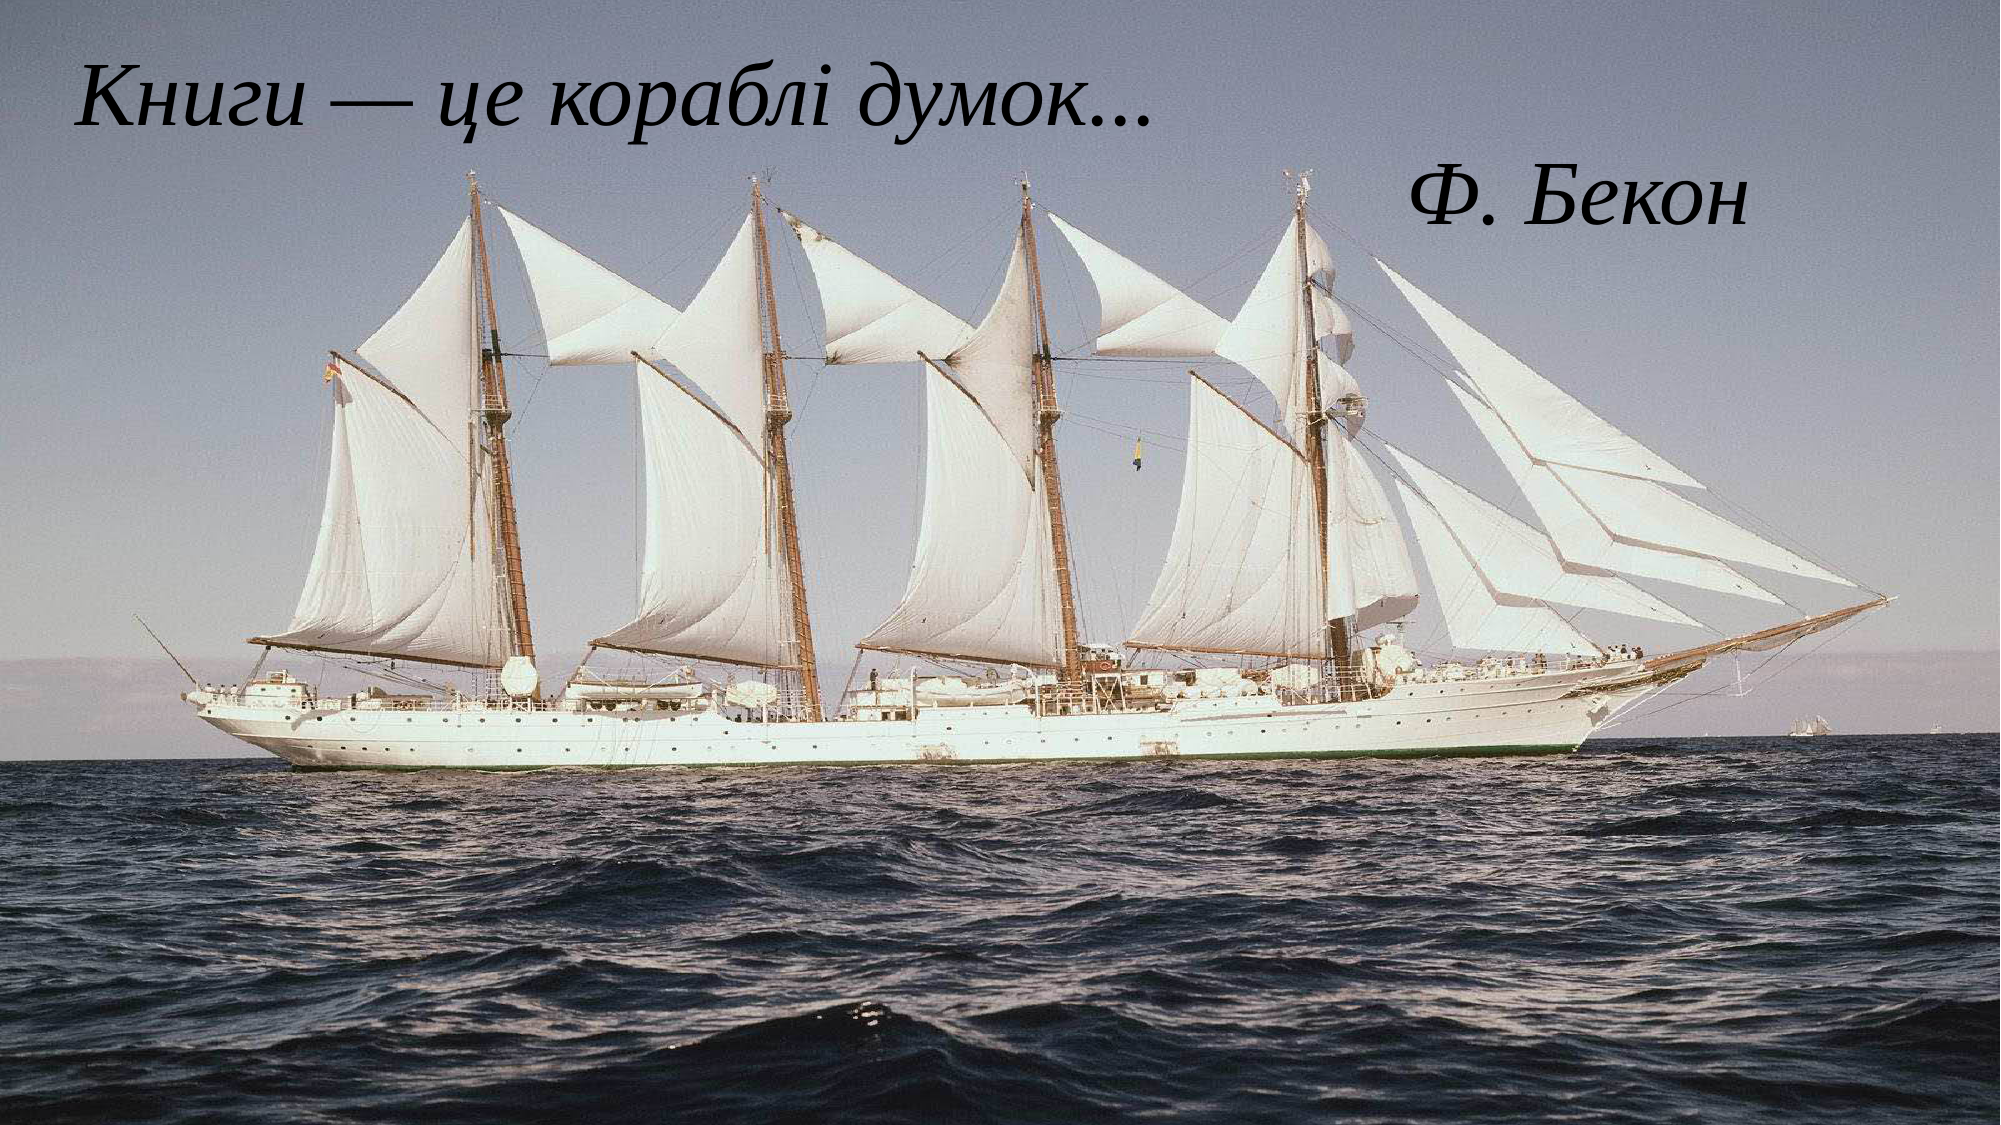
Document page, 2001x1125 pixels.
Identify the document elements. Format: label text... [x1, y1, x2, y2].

title Книги — це кораблі думок... Ф. Бекон [59, 36, 1785, 254]
picture [0, 0, 2000, 1125]
